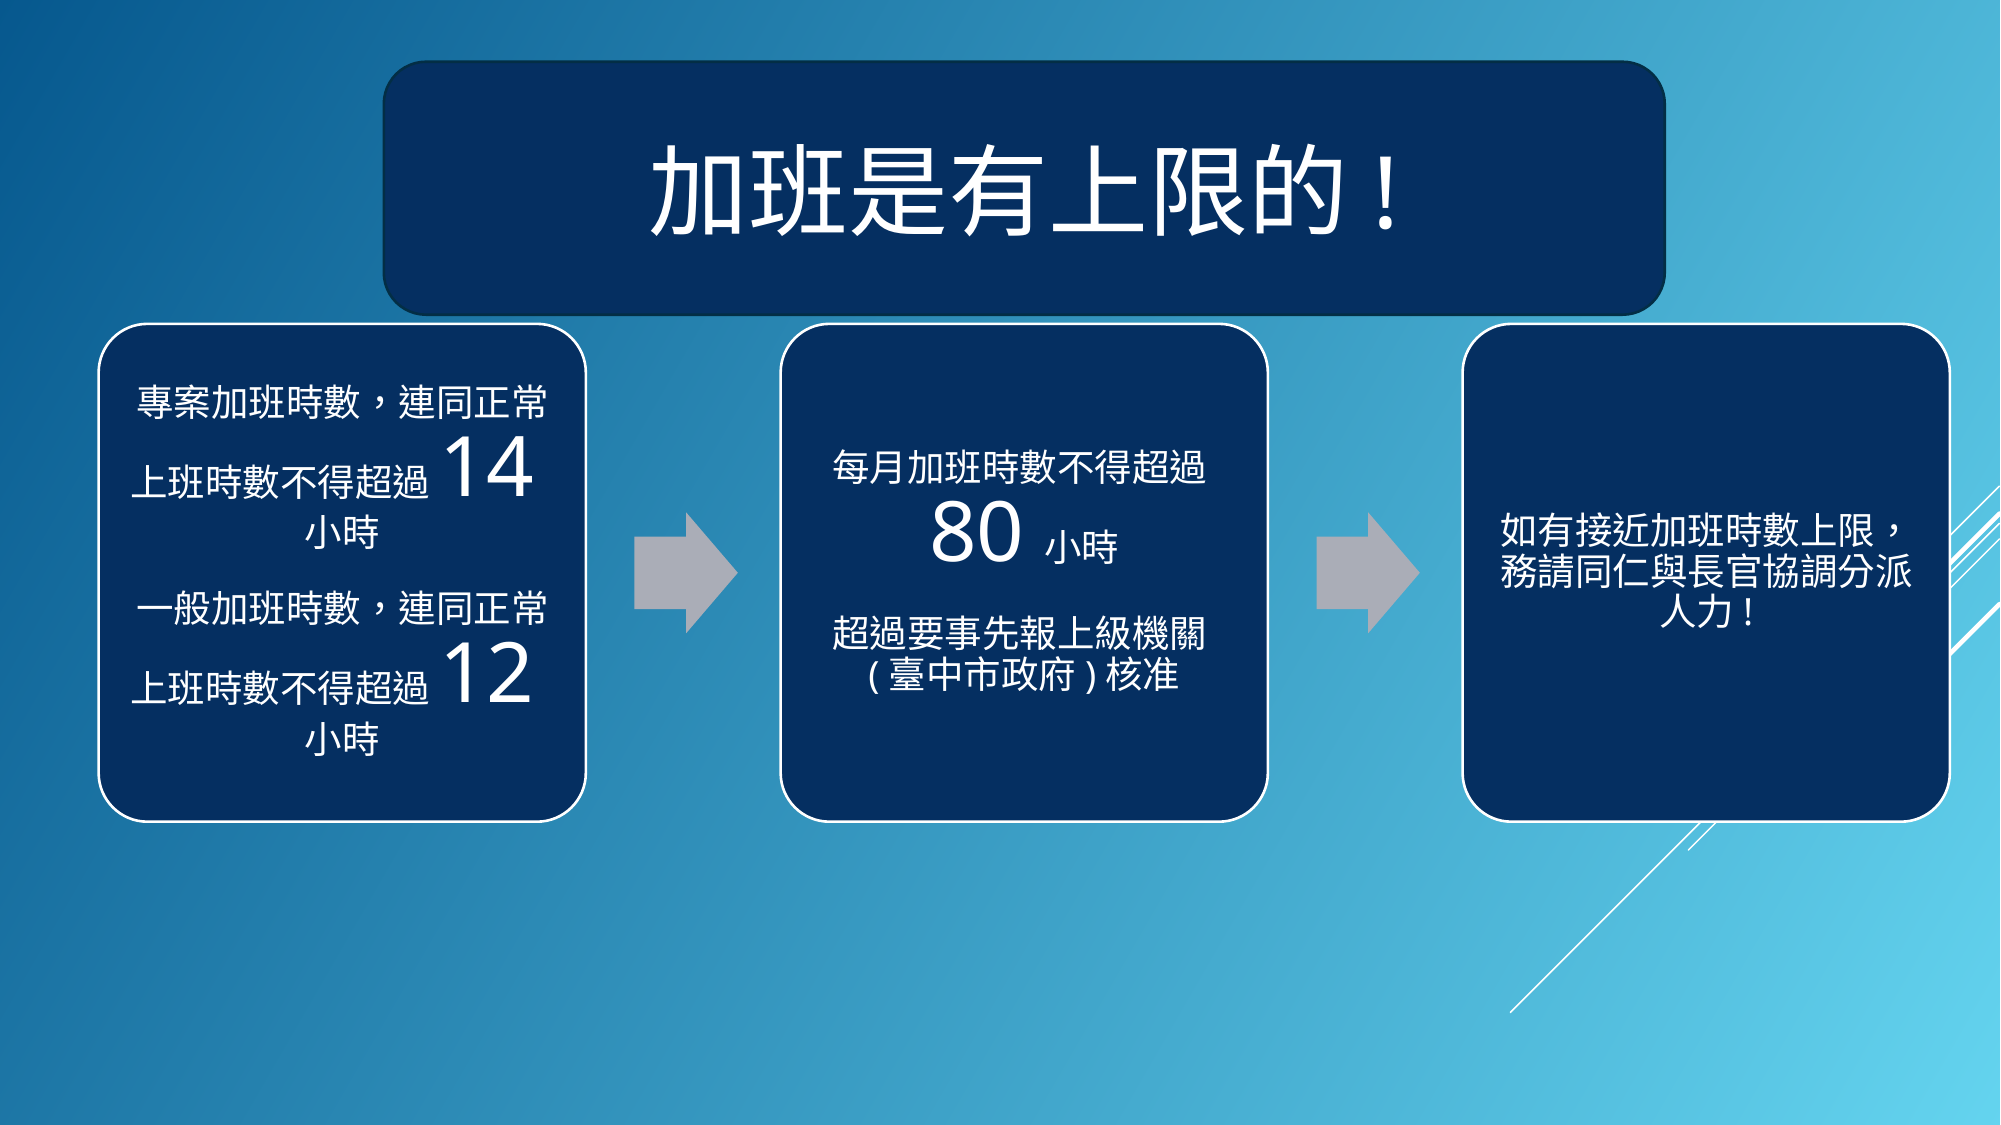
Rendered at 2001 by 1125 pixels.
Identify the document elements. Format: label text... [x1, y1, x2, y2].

text_box 加班是有上限的! [383, 61, 1665, 315]
text_box 專案加班時數，連同正常上班時數不得超過14小時 一般加班時數，連同正常上班時數不得超過12小時 [98, 323, 586, 822]
text_box 如有接近加班時數上限，務請同仁與長官協調分派人力! [1462, 323, 1950, 822]
text_box [634, 512, 738, 634]
text_box [1316, 512, 1420, 634]
text_box 每月加班時數不得超過80小時 超過要事先報上級機關(臺中市政府)核准 [780, 323, 1268, 822]
